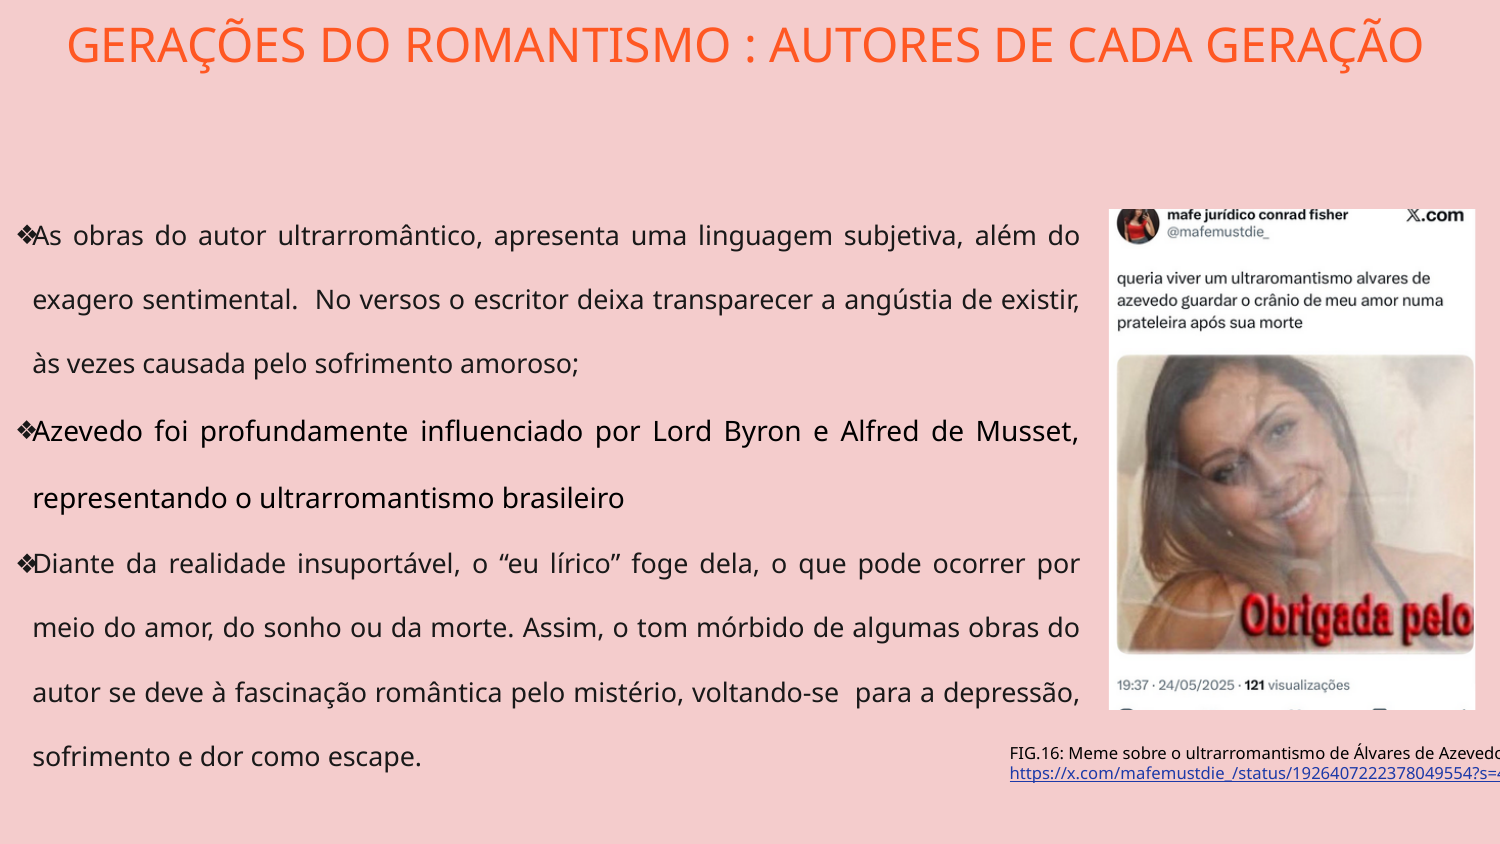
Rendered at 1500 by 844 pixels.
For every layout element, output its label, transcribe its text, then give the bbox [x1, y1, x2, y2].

list As obras do autor ultrarromântico, apresenta uma linguagem subjetiva, além do exagero sentimental. No versos o escritor deixa transparecer a angústia de existir, às vezes causada pelo sofrimento amoroso; Azevedo foi profundamente influenciado por Lord Byron e Alfred de Musset, representando o ultrarromantismo brasileiro Diante da realidade insuportável, o “eu lírico” foge dela, o que pode ocorrer por meio do amor, do sonho ou da morte. Assim, o tom mórbido de algumas obras do autor se deve à fascinação romântica pelo mistério, voltando-se para a depressão, sofrimento e dor como escape. [0, 171, 1097, 818]
title GERAÇÕES DO ROMANTISMO : AUTORES DE CADA GERAÇÃO [51, 0, 1449, 94]
picture [1108, 209, 1476, 710]
text_box FIG.16: Meme sobre o ultrarromantismo de Álvares de Azevedo. https://x.com/mafemustdie_/status/1926407222378049554?s=46 [994, 727, 1500, 821]
